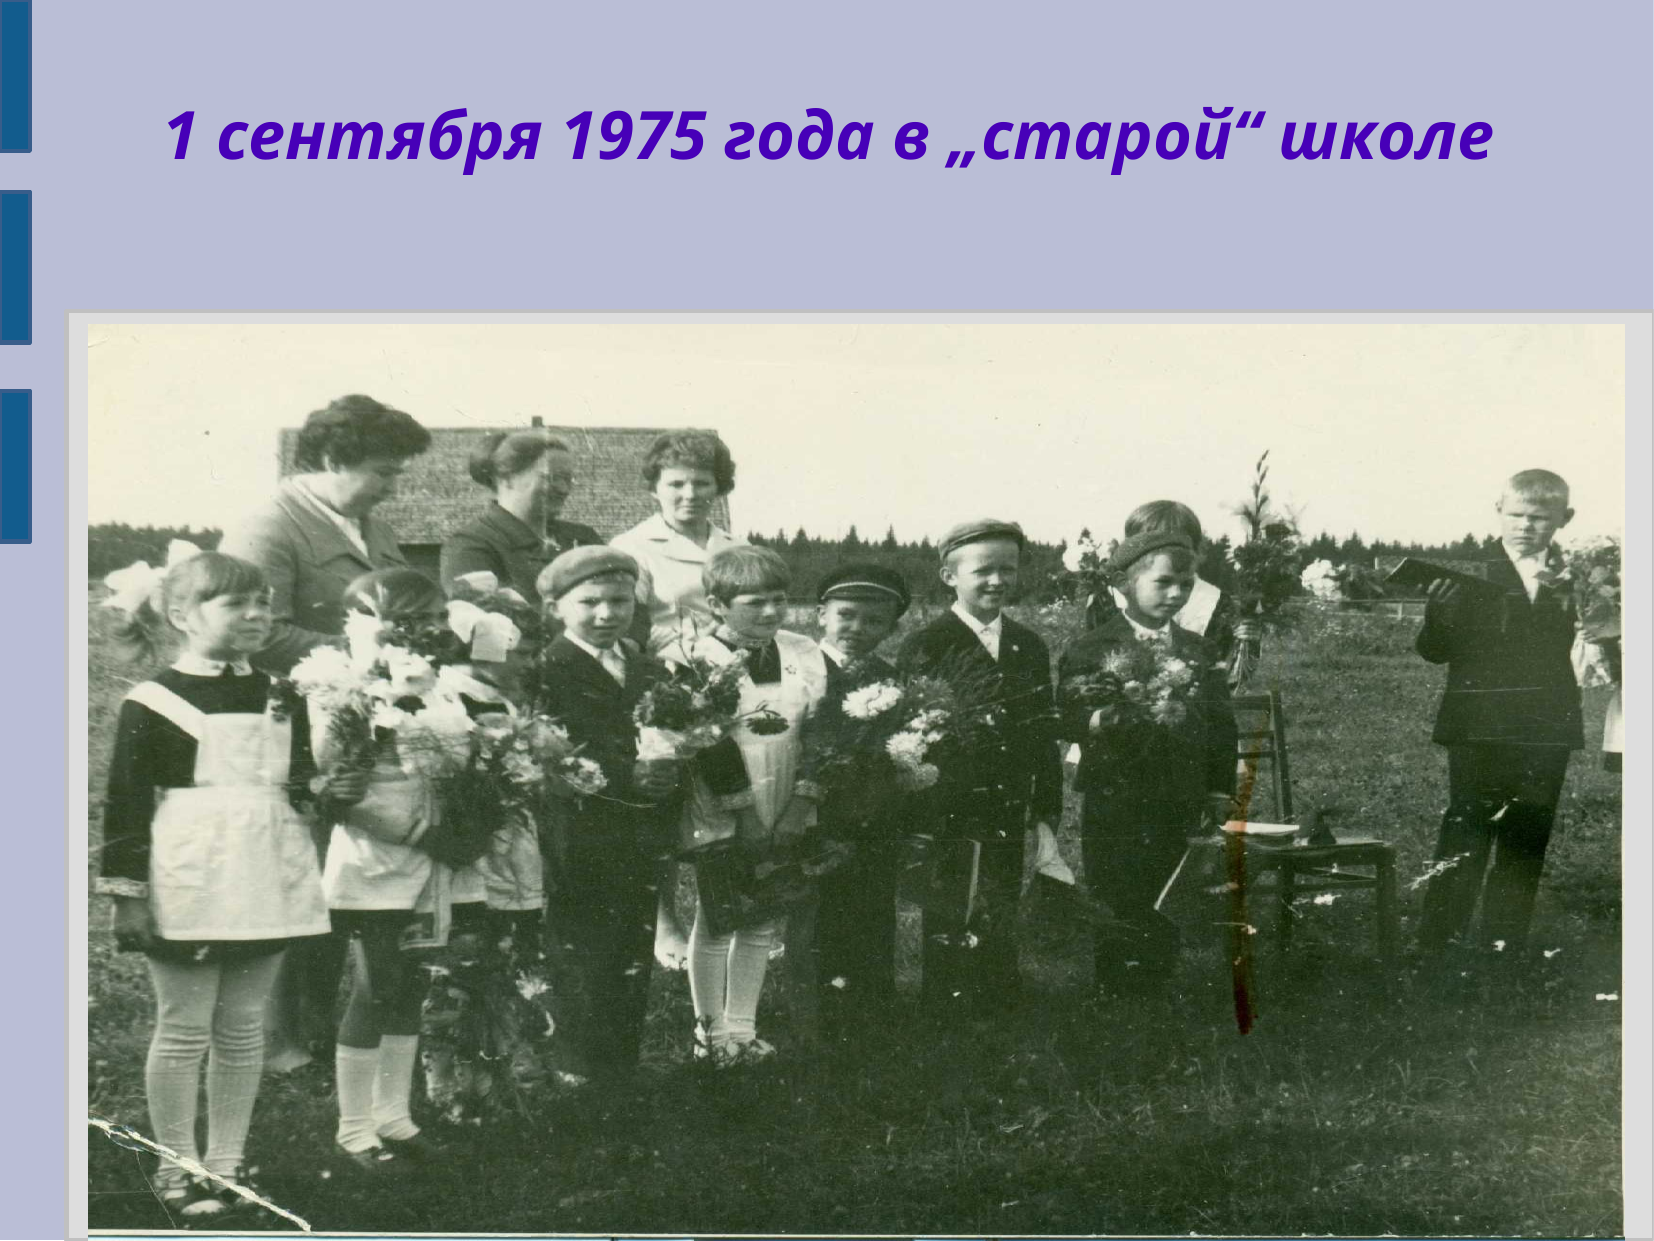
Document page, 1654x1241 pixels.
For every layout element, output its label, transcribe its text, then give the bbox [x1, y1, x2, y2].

picture [88, 324, 1625, 1241]
title 1 сентября 1975 года в „старой“ школе [123, 29, 1536, 237]
